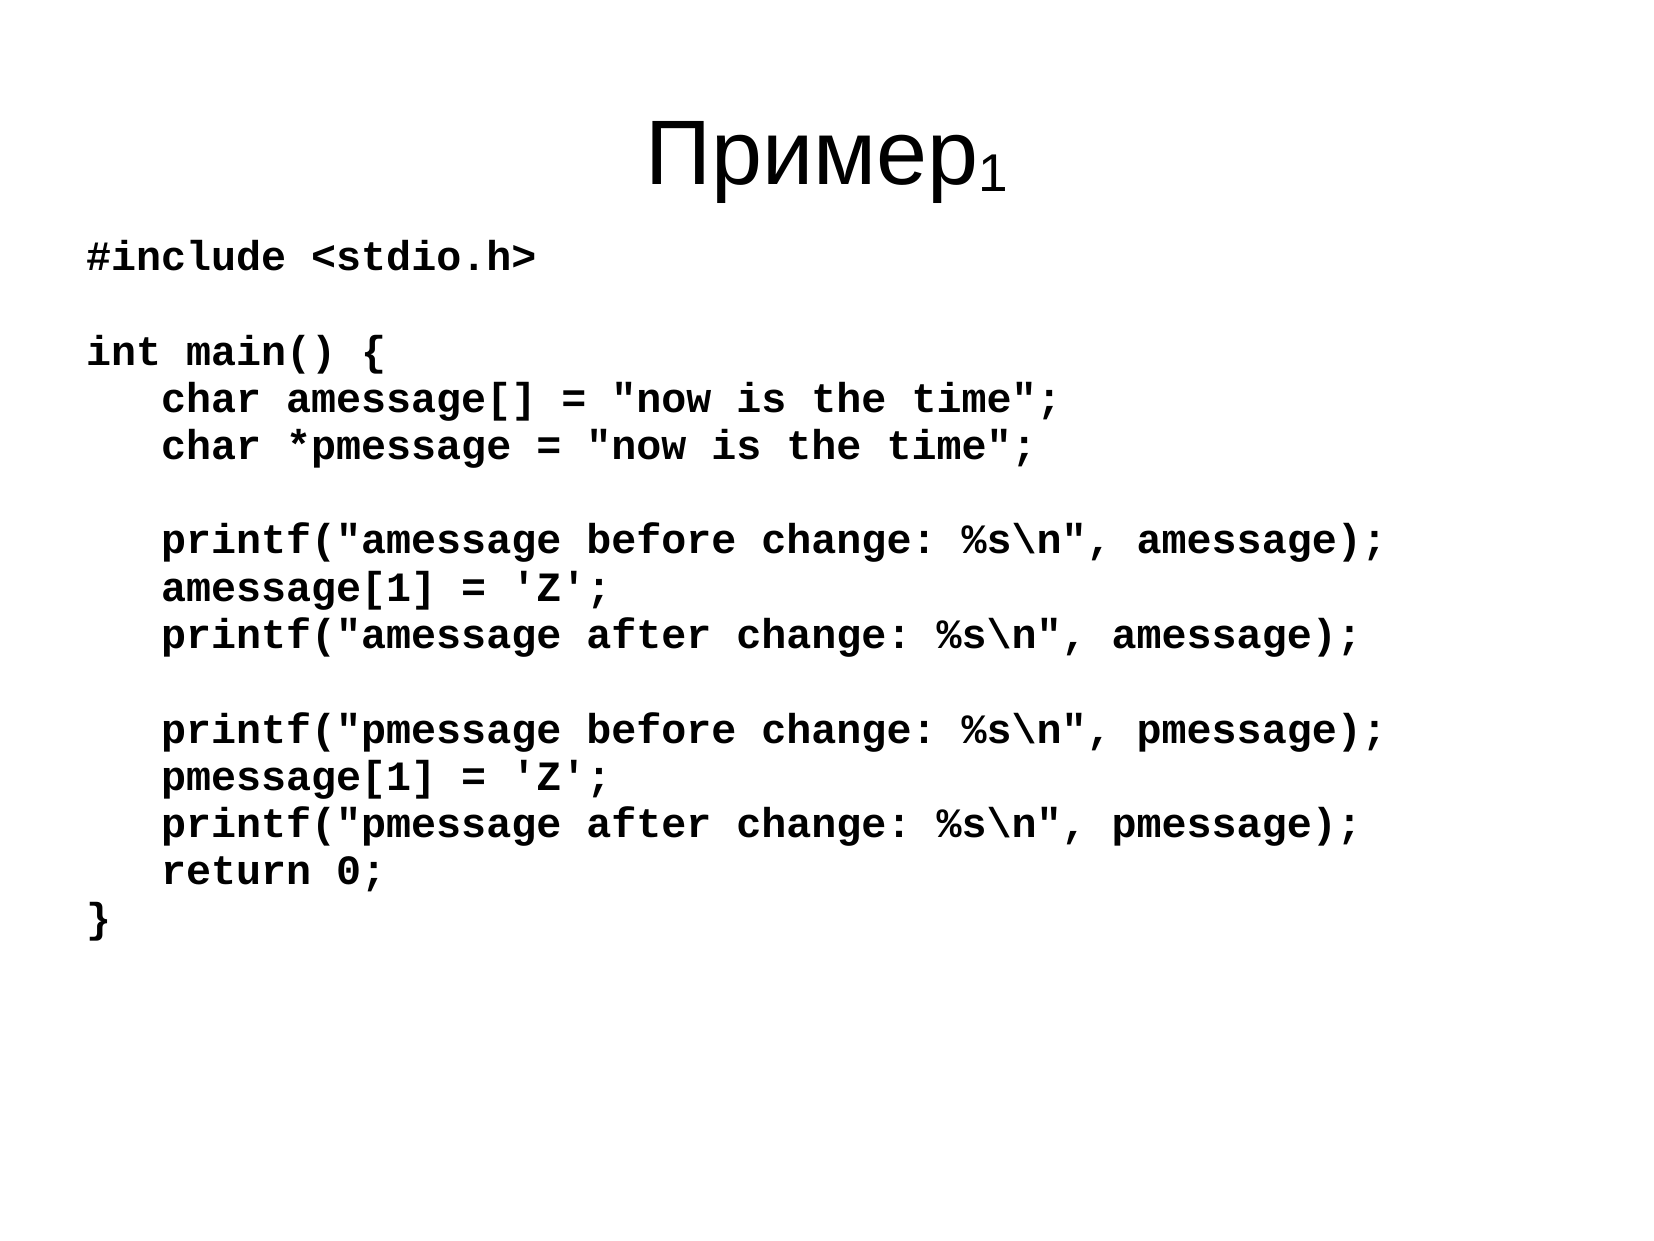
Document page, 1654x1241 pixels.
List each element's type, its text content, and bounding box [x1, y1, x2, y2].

text_box #include <stdio.h> int main() { char amessage[] = "now is the time"; char *pmessage = "now is the time"; printf("amessage before change: %s\n", amessage); amessage[1] = 'Z'; printf("amessage after change: %s\n", amessage); printf("pmessage before change: %s\n", pmessage); pmessage[1] = 'Z'; printf("pmessage after change: %s\n", pmessage); return 0; } [71, 228, 1637, 1008]
title Пример1 [82, 49, 1571, 228]
